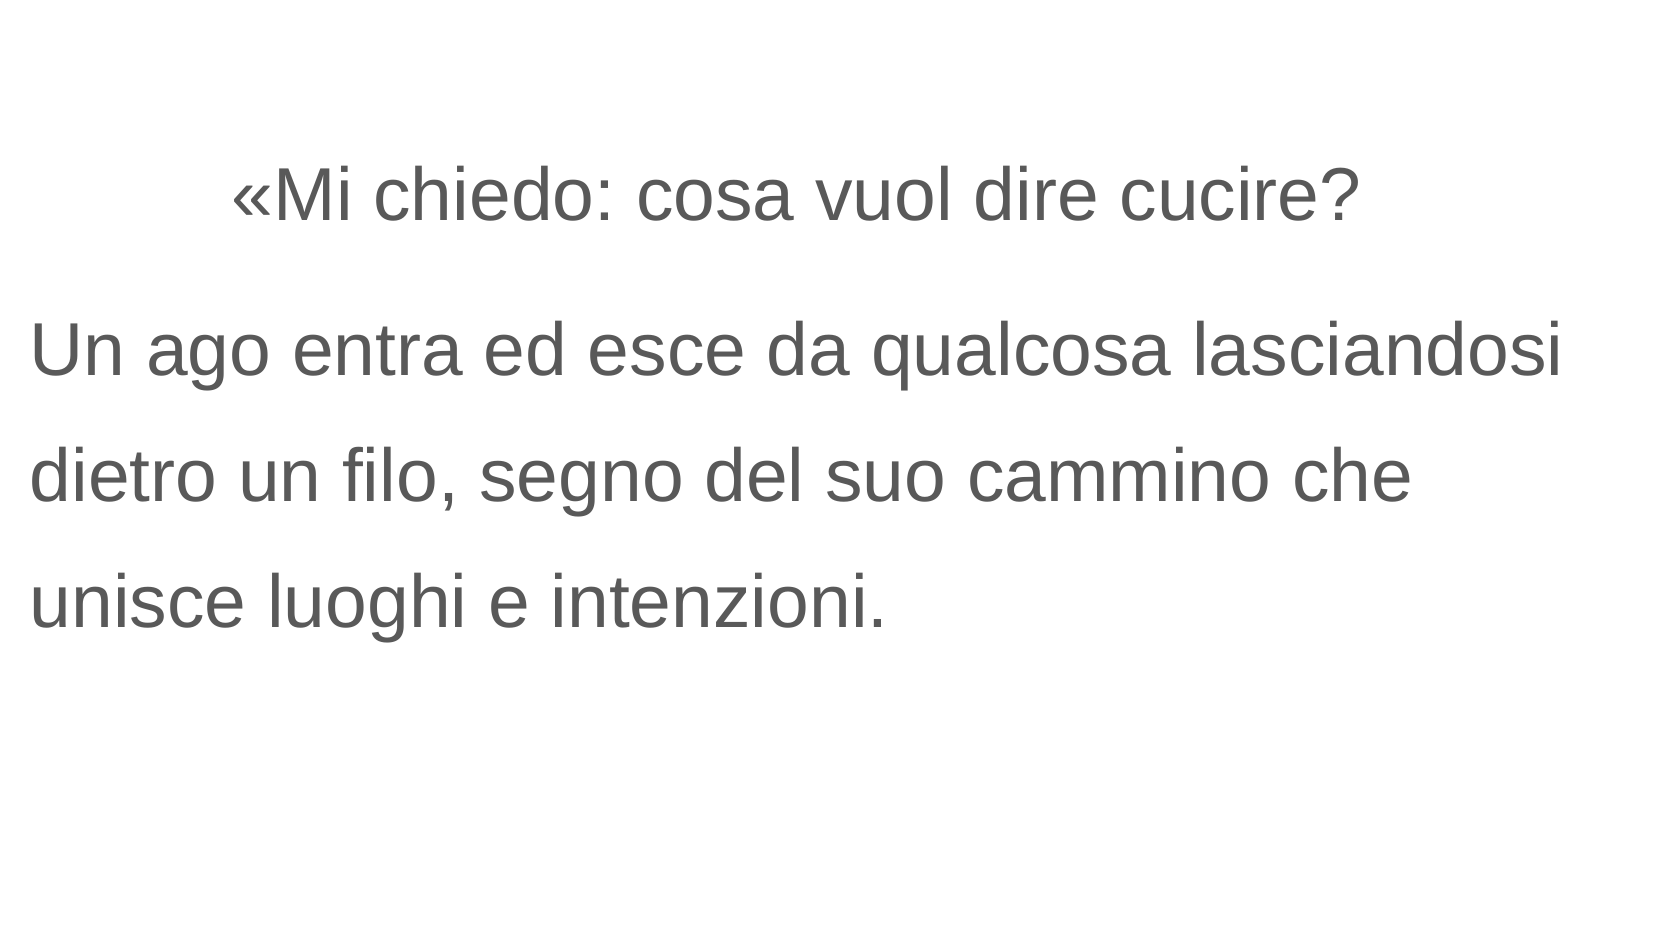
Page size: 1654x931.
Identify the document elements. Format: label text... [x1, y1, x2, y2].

subtitle «Mi chiedo: cosa vuol dire cucire? Un ago entra ed esce da qualcosa lasciandosi dietro un filo, segno del suo cammino che unisce luoghi e intenzioni. [29, 15, 1625, 739]
